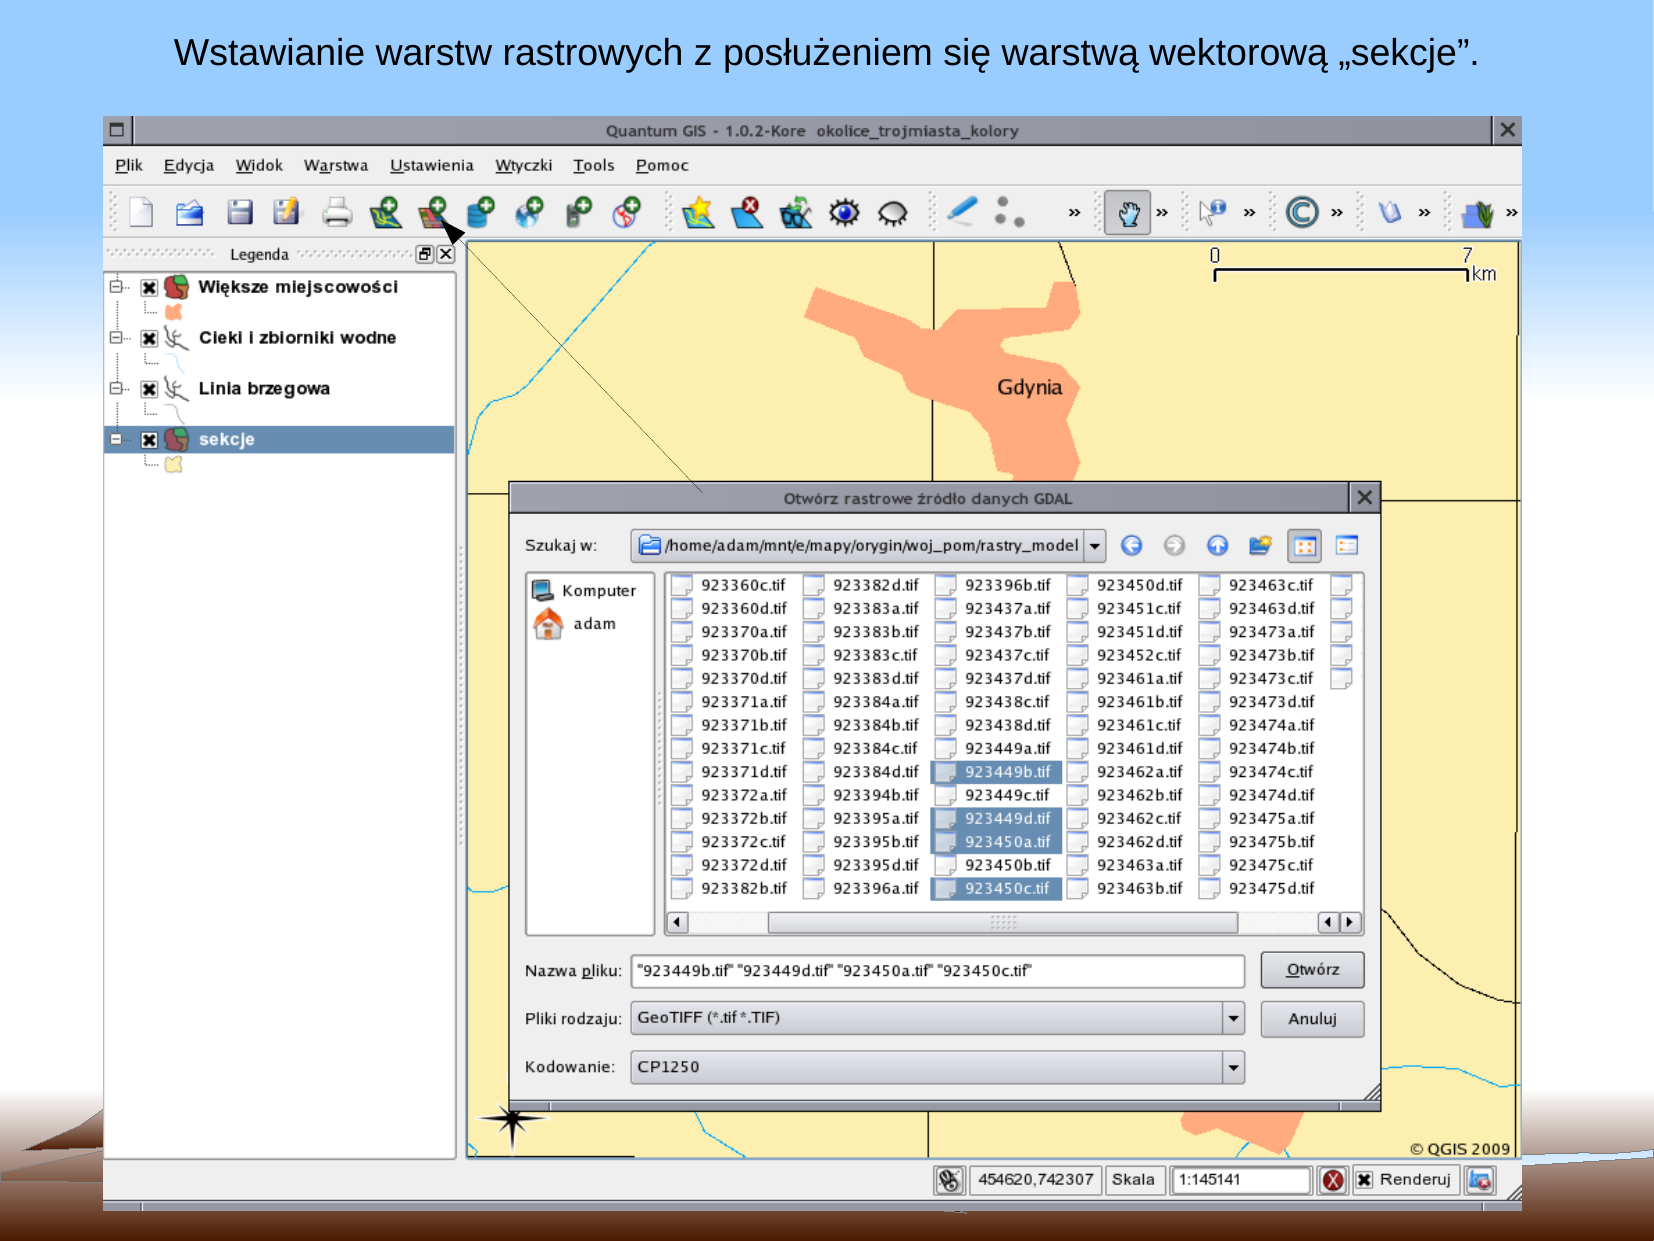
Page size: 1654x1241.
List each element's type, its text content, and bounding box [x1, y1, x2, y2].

text_box Wstawianie warstw rastrowych z posłużeniem się warstwą wektorową „sekcje”. [159, 23, 1498, 81]
picture [103, 116, 1522, 1211]
